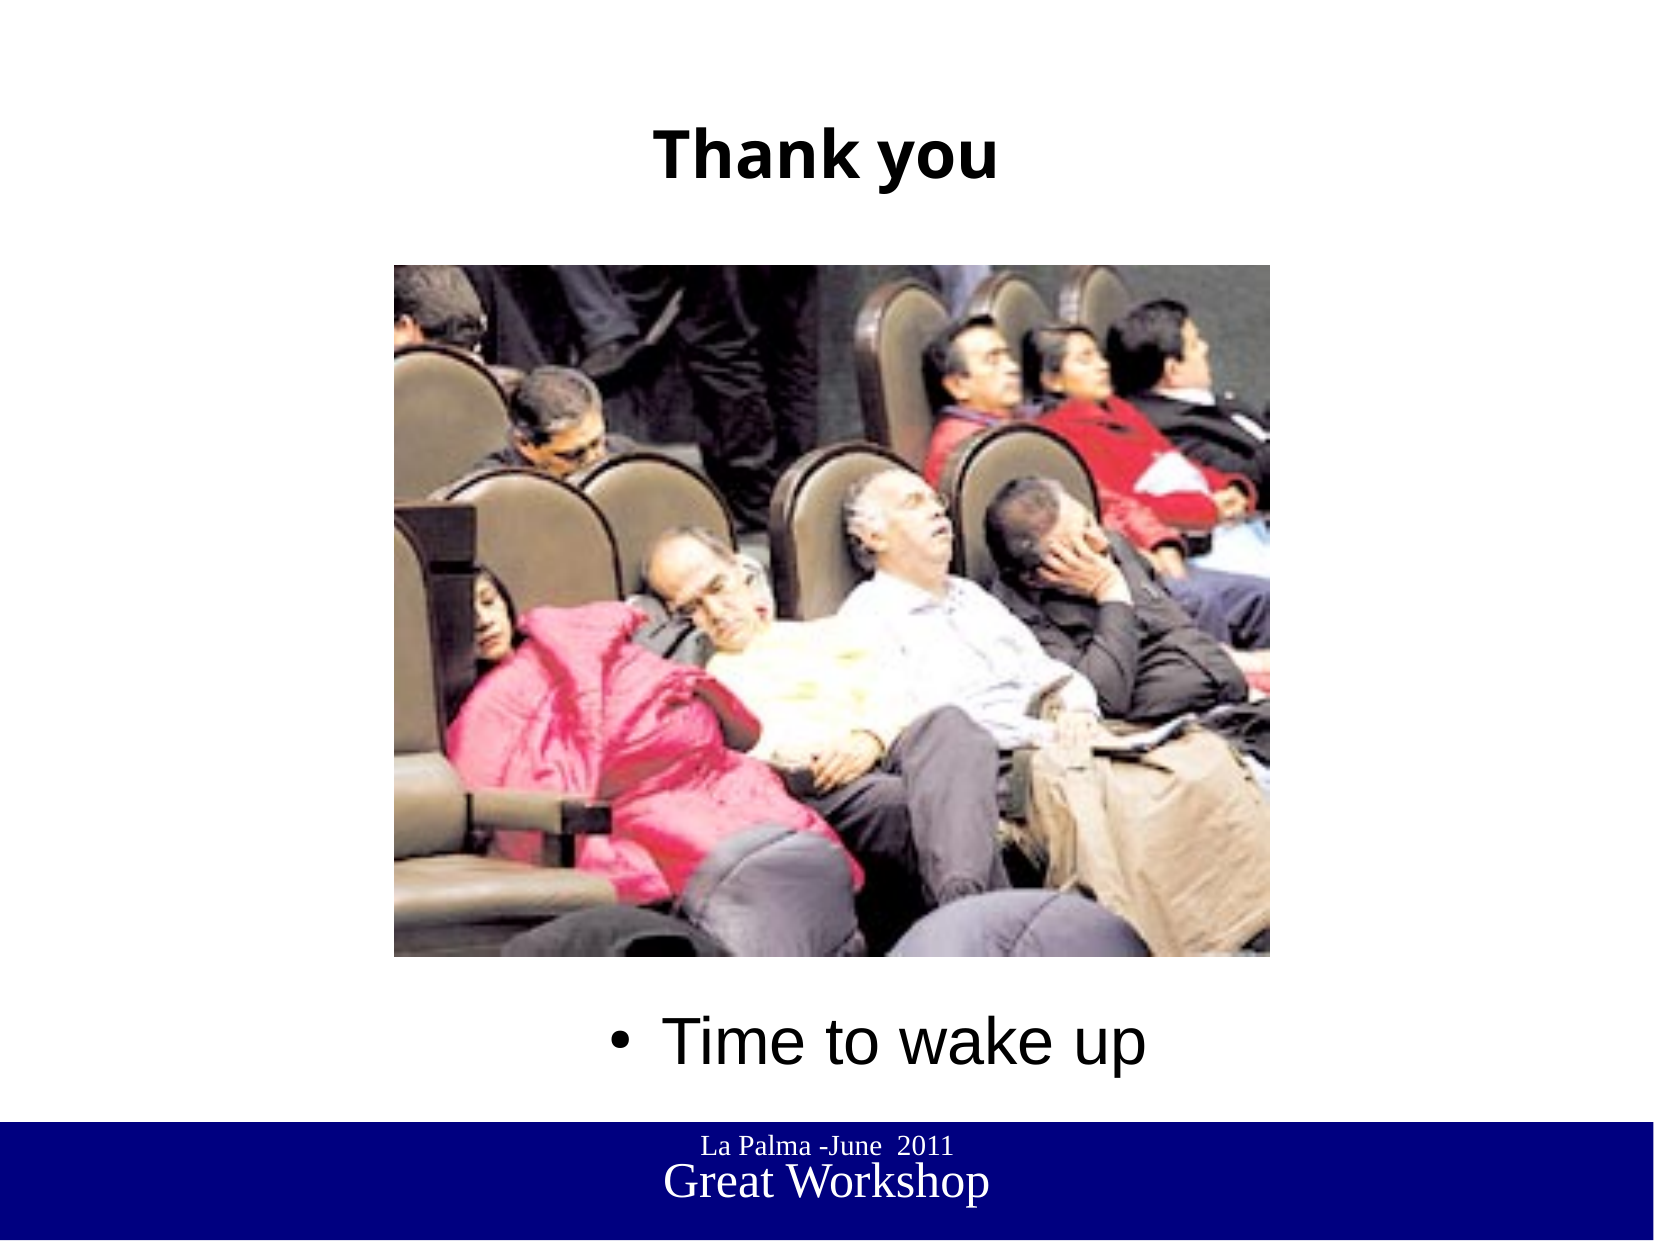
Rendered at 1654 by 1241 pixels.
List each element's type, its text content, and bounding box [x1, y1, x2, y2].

title Thank you [82, 49, 1571, 257]
list Time to wake up [590, 1003, 1572, 1109]
picture [394, 265, 1270, 957]
